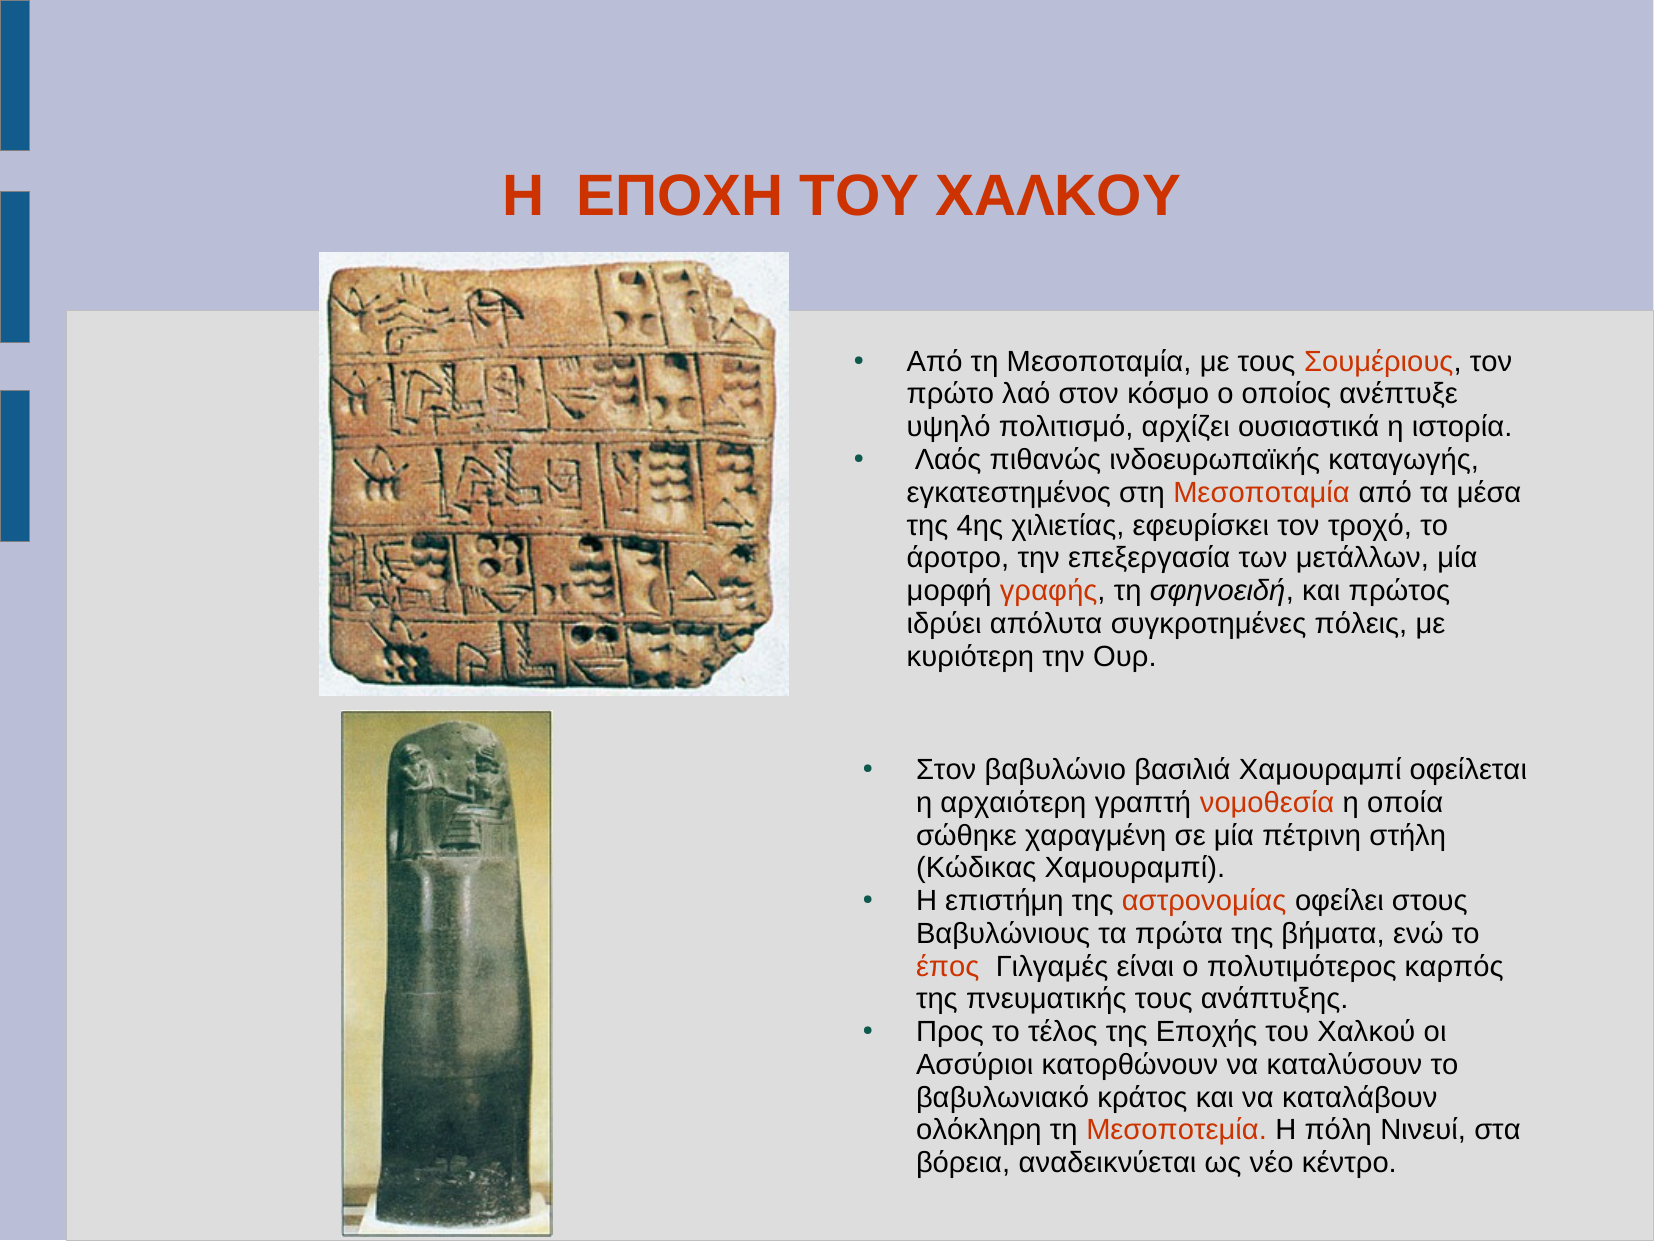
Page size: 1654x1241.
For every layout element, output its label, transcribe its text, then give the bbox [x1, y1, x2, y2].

title Η ΕΠΟΧΗ ΤΟΥ ΧΑΛΚΟΥ [121, 91, 1534, 299]
list Από τη Μεσοποταμία, με τους Σουμέριους, τον πρώτο λαό στον κόσμο ο οποίος ανέπτυξε υψηλό πολιτισμό, αρχίζει ουσιαστικά η ιστορία. Λαός πιθανώς ινδοευρωπαϊκής καταγωγής, εγκατεστημένος στη Μεσοποταμία από τα μέσα της 4ης χιλιετίας, εφευρίσκει τον τροχό, το άροτρο, την επεξεργασία των μετάλλων, μία μορφή γραφής, τη σφηνοειδή, και πρώτος ιδρύει απόλυτα συγκροτημένες πόλεις, με κυριότερη την Ουρ. [835, 344, 1525, 718]
picture [319, 252, 789, 696]
picture [341, 710, 553, 1238]
list Στον βαβυλώνιο βασιλιά Χαμουραμπί οφείλεται η αρχαιότερη γραπτή νομοθεσία η οποία σώθηκε χαραγμένη σε μία πέτρινη στήλη (Κώδικας Χαμουραμπί). Η επιστήμη της αστρονομίας οφείλει στους Βαβυλώνιους τα πρώτα της βήματα, ενώ το έπος Γιλγαμές είναι ο πολυτιμότερος καρπός της πνευματικής τους ανάπτυξης. Προς το τέλος της Εποχής του Χαλκού οι Ασσύριοι κατορθώνουν να καταλύσουν το βαβυλωνιακό κράτος και να καταλάβουν ολόκληρη τη Μεσοποτεμία. Η πόλη Νινευί, στα βόρεια, αναδεικνύεται ως νέο κέντρο. [845, 752, 1535, 1179]
